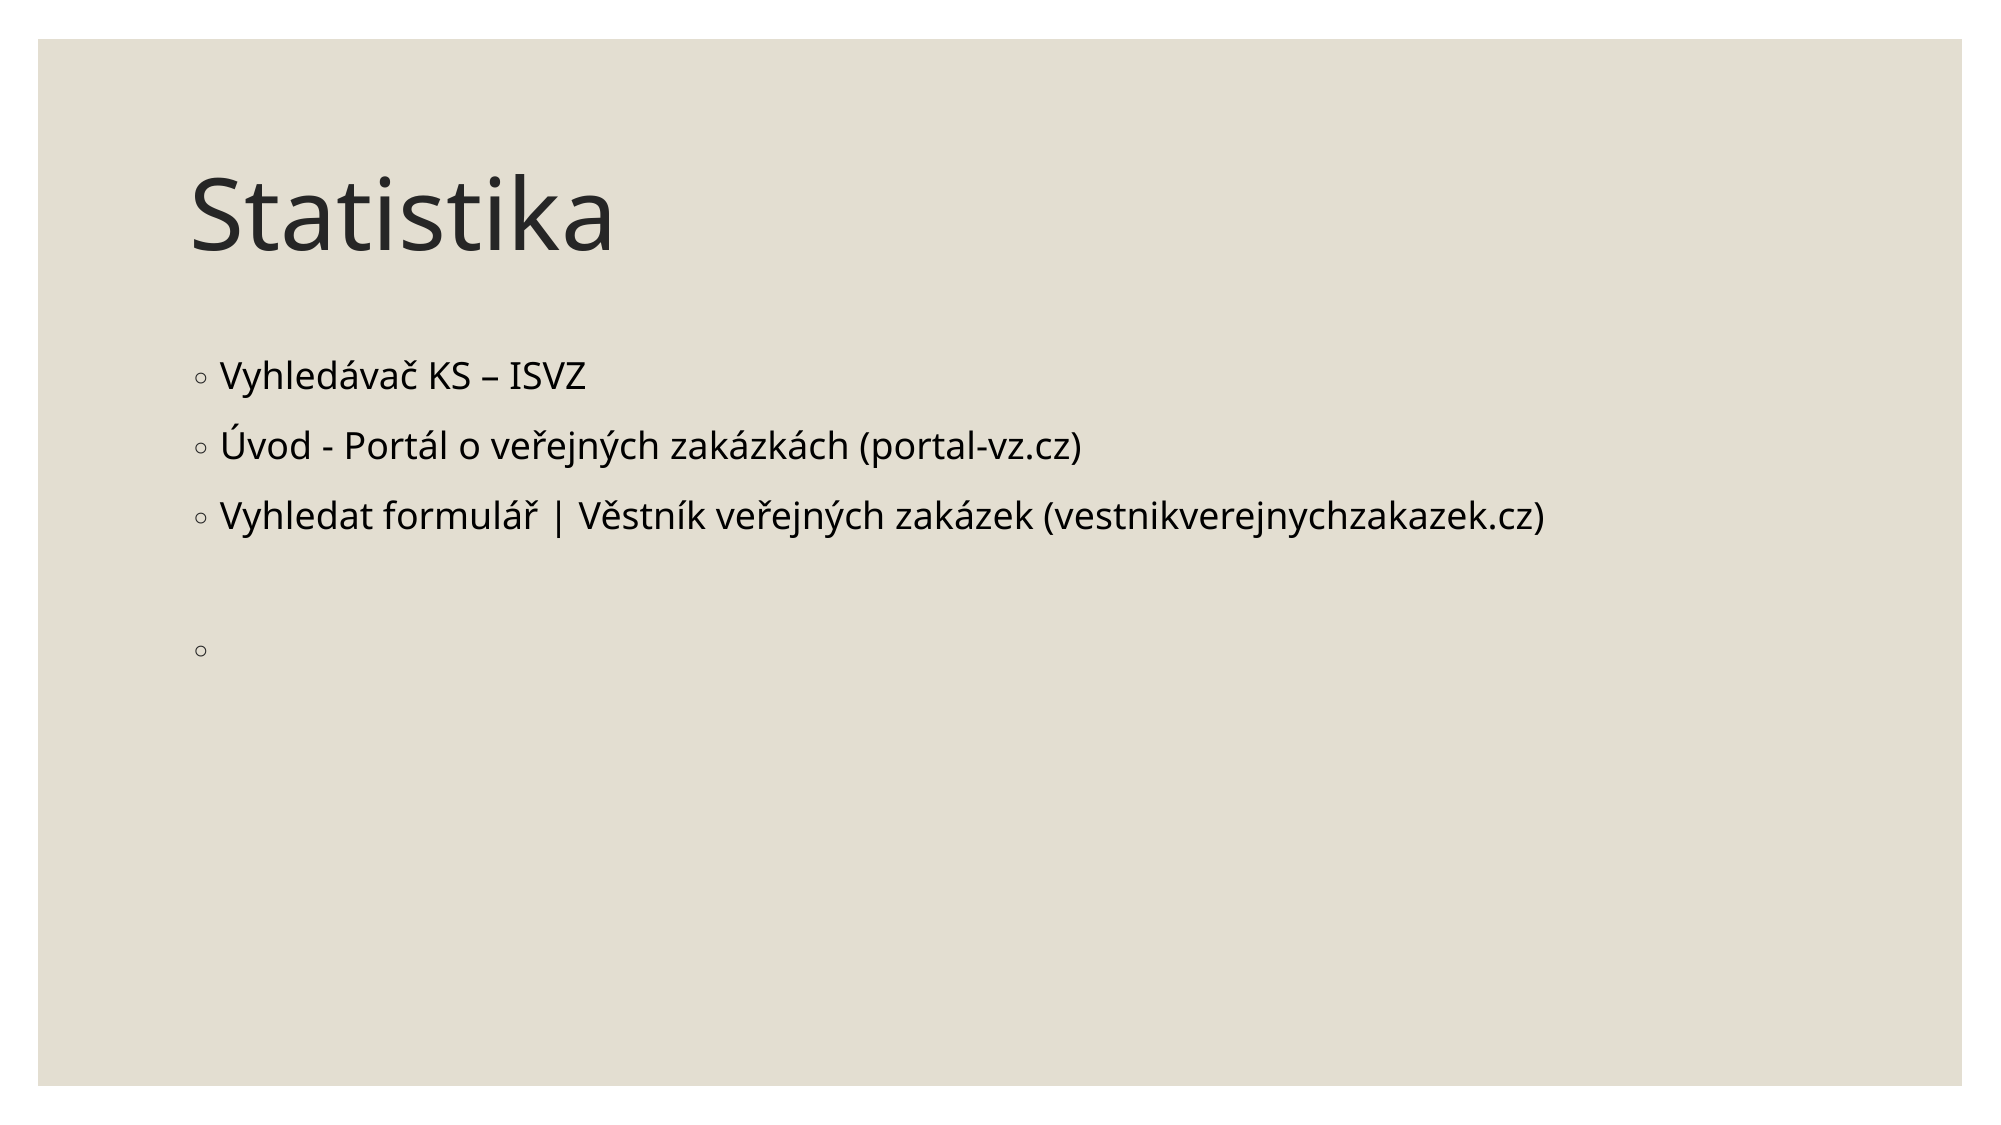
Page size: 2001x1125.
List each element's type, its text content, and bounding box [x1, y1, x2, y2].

title Statistika [174, 105, 1825, 331]
list Vyhledávač KS – ISVZ Úvod - Portál o veřejných zakázkách (portal-vz.cz) Vyhledat formulář | Věstník veřejných zakázek (vestnikverejnychzakazek.cz) [174, 345, 1825, 991]
